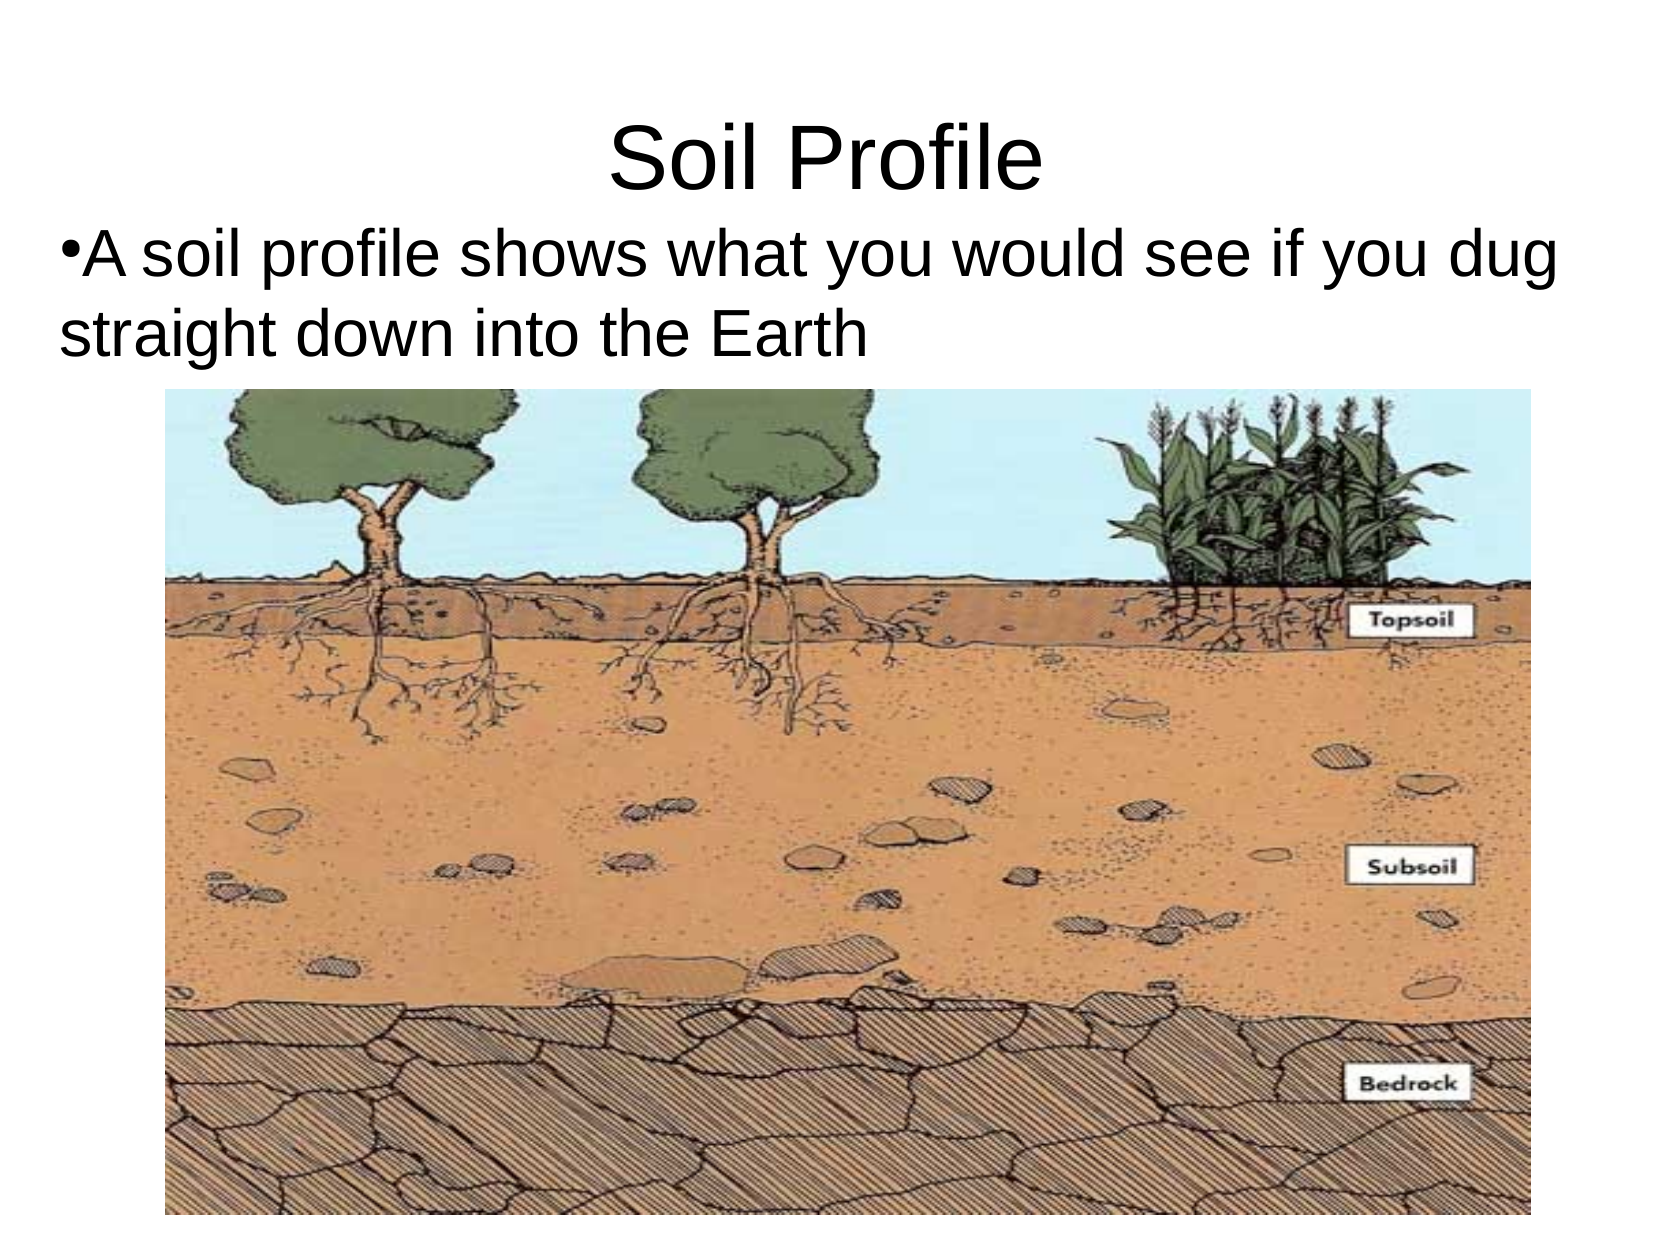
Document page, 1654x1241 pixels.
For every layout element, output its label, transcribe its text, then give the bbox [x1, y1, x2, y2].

title Soil Profile [82, 49, 1571, 210]
picture [165, 390, 1531, 1216]
text_box A soil profile shows what you would see if you dug straight down into the Earth [59, 210, 1636, 359]
